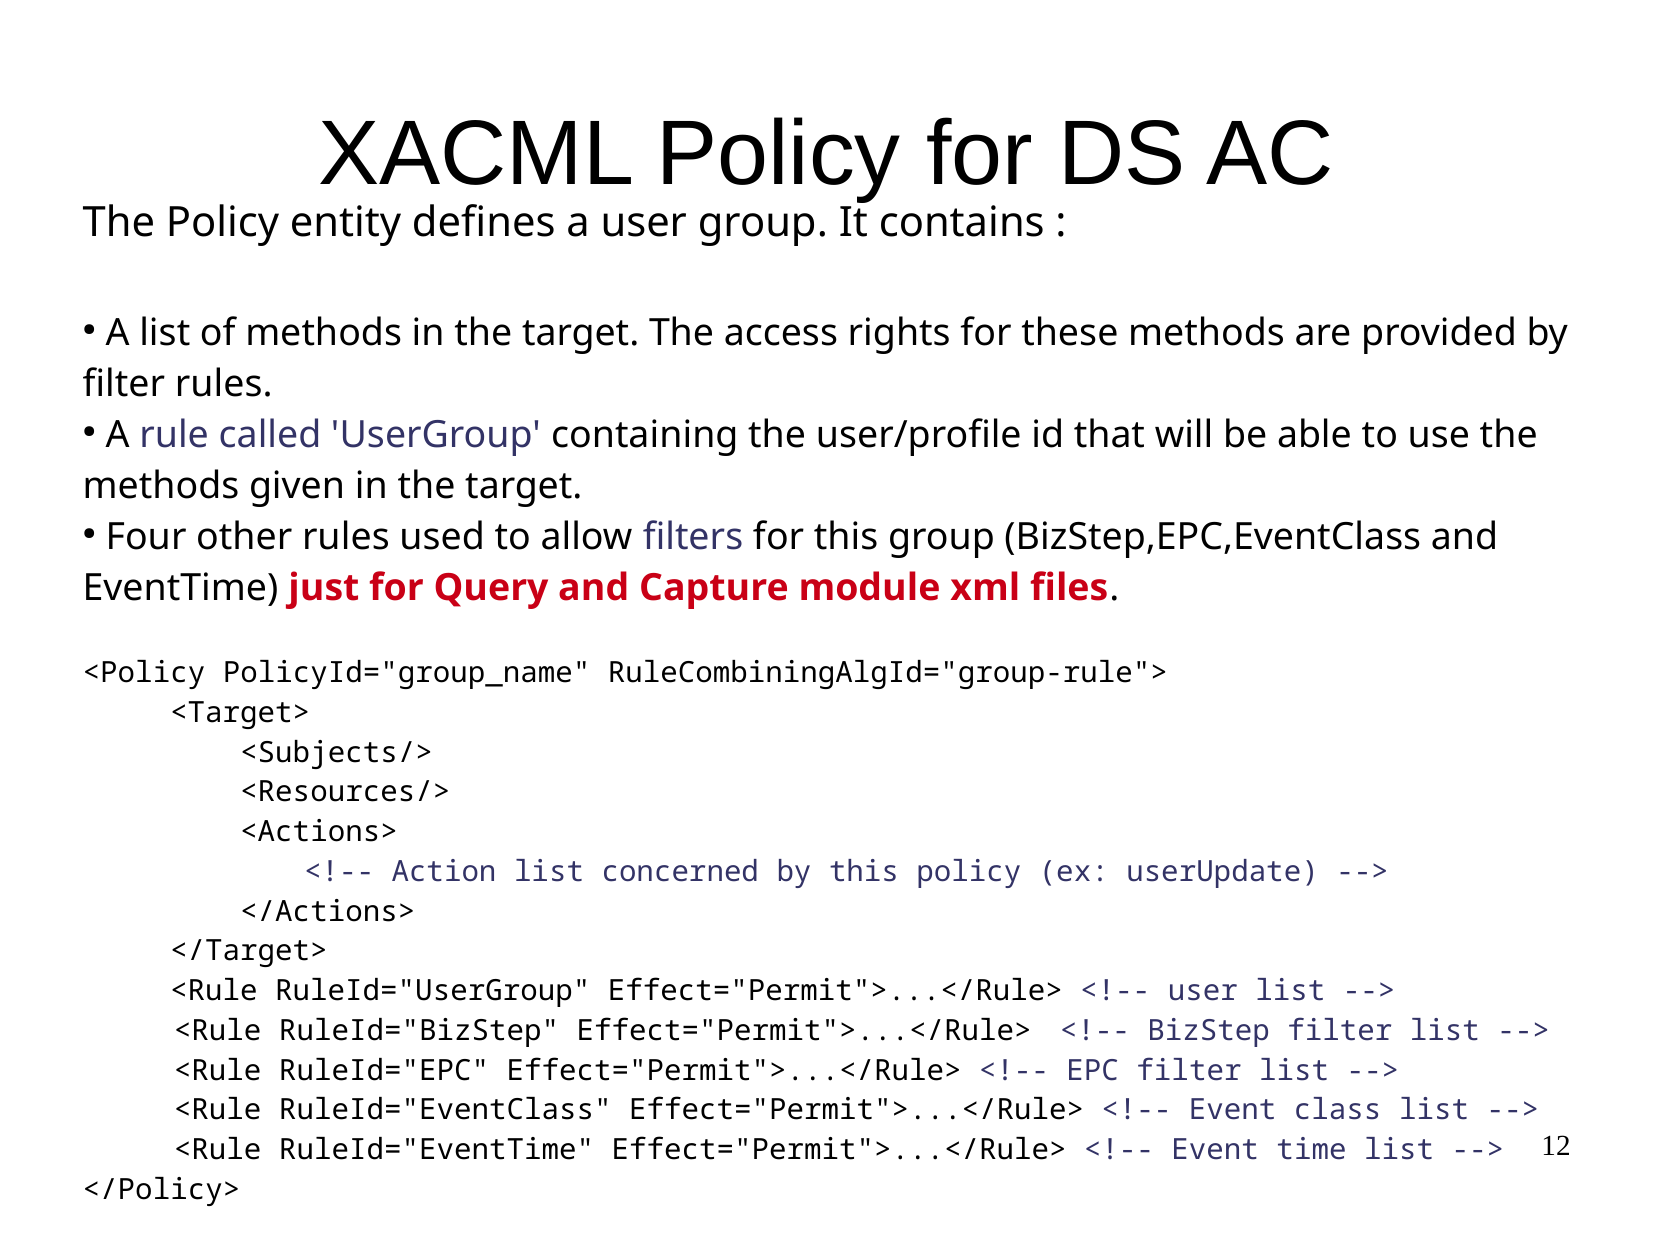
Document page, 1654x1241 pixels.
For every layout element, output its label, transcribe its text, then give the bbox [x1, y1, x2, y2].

title XACML Policy for DS AC [82, 56, 1571, 250]
subtitle The Policy entity defines a user group. It contains : A list of methods in the target. The access rights for these methods are provided by filter rules. A rule called 'UserGroup' containing the user/profile id that will be able to use the methods given in the target. Four other rules used to allow filters for this group (BizStep,EPC,EventClass and EventTime) just for Query and Capture module xml files. <Policy PolicyId="group_name" RuleCombiningAlgId="group-rule"> <Target> <Subjects/> <Resources/> <Actions> <!-- Action list concerned by this policy (ex: userUpdate) --> </Actions> </Target> <Rule RuleId="UserGroup" Effect="Permit">...</Rule> <!-- user list --> <Rule RuleId="BizStep" Effect="Permit">...</Rule> <!-- BizStep filter list --> <Rule RuleId="EPC" Effect="Permit">...</Rule> <!-- EPC filter list --> <Rule RuleId="EventClass" Effect="Permit">...</Rule> <!-- Event class list --> <Rule RuleId="EventTime" Effect="Permit">...</Rule> <!-- Event time list --> </Policy> [82, 250, 1571, 1156]
